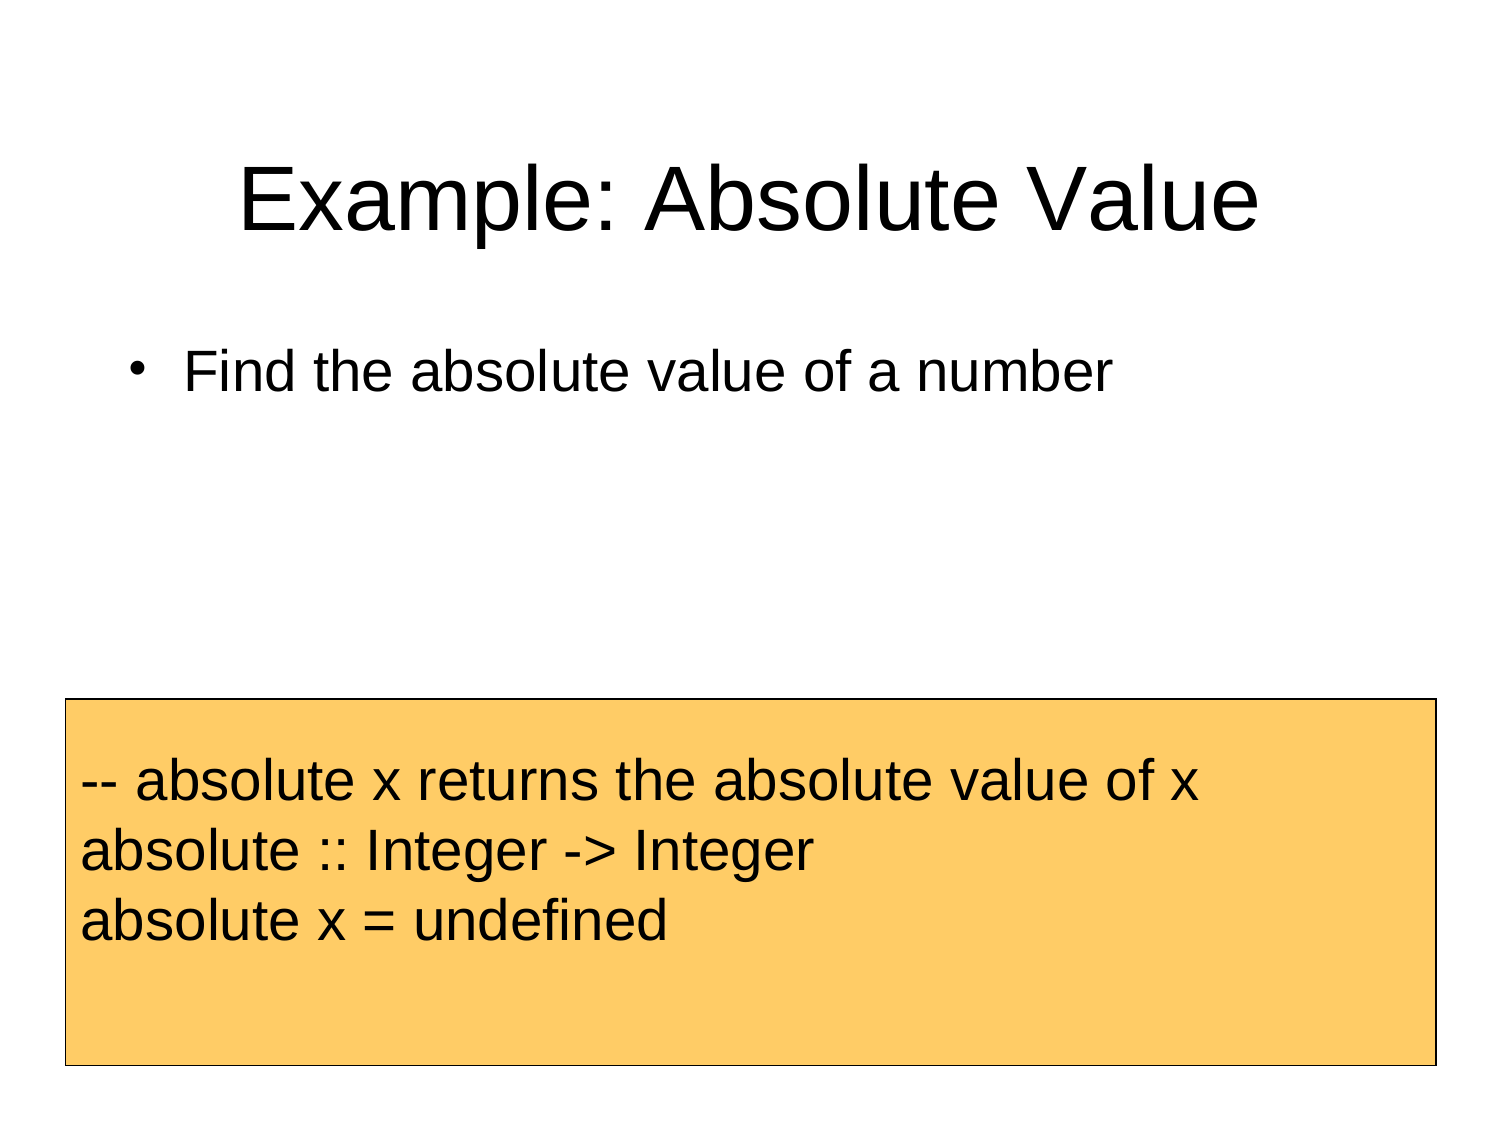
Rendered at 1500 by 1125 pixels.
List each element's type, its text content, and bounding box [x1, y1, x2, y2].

text_box -- absolute x returns the absolute value of x absolute :: Integer -> Integer absolute x = undefined [65, 699, 1436, 1066]
list Find the absolute value of a number [112, 324, 1388, 699]
title Example: Absolute Value [112, 99, 1388, 288]
